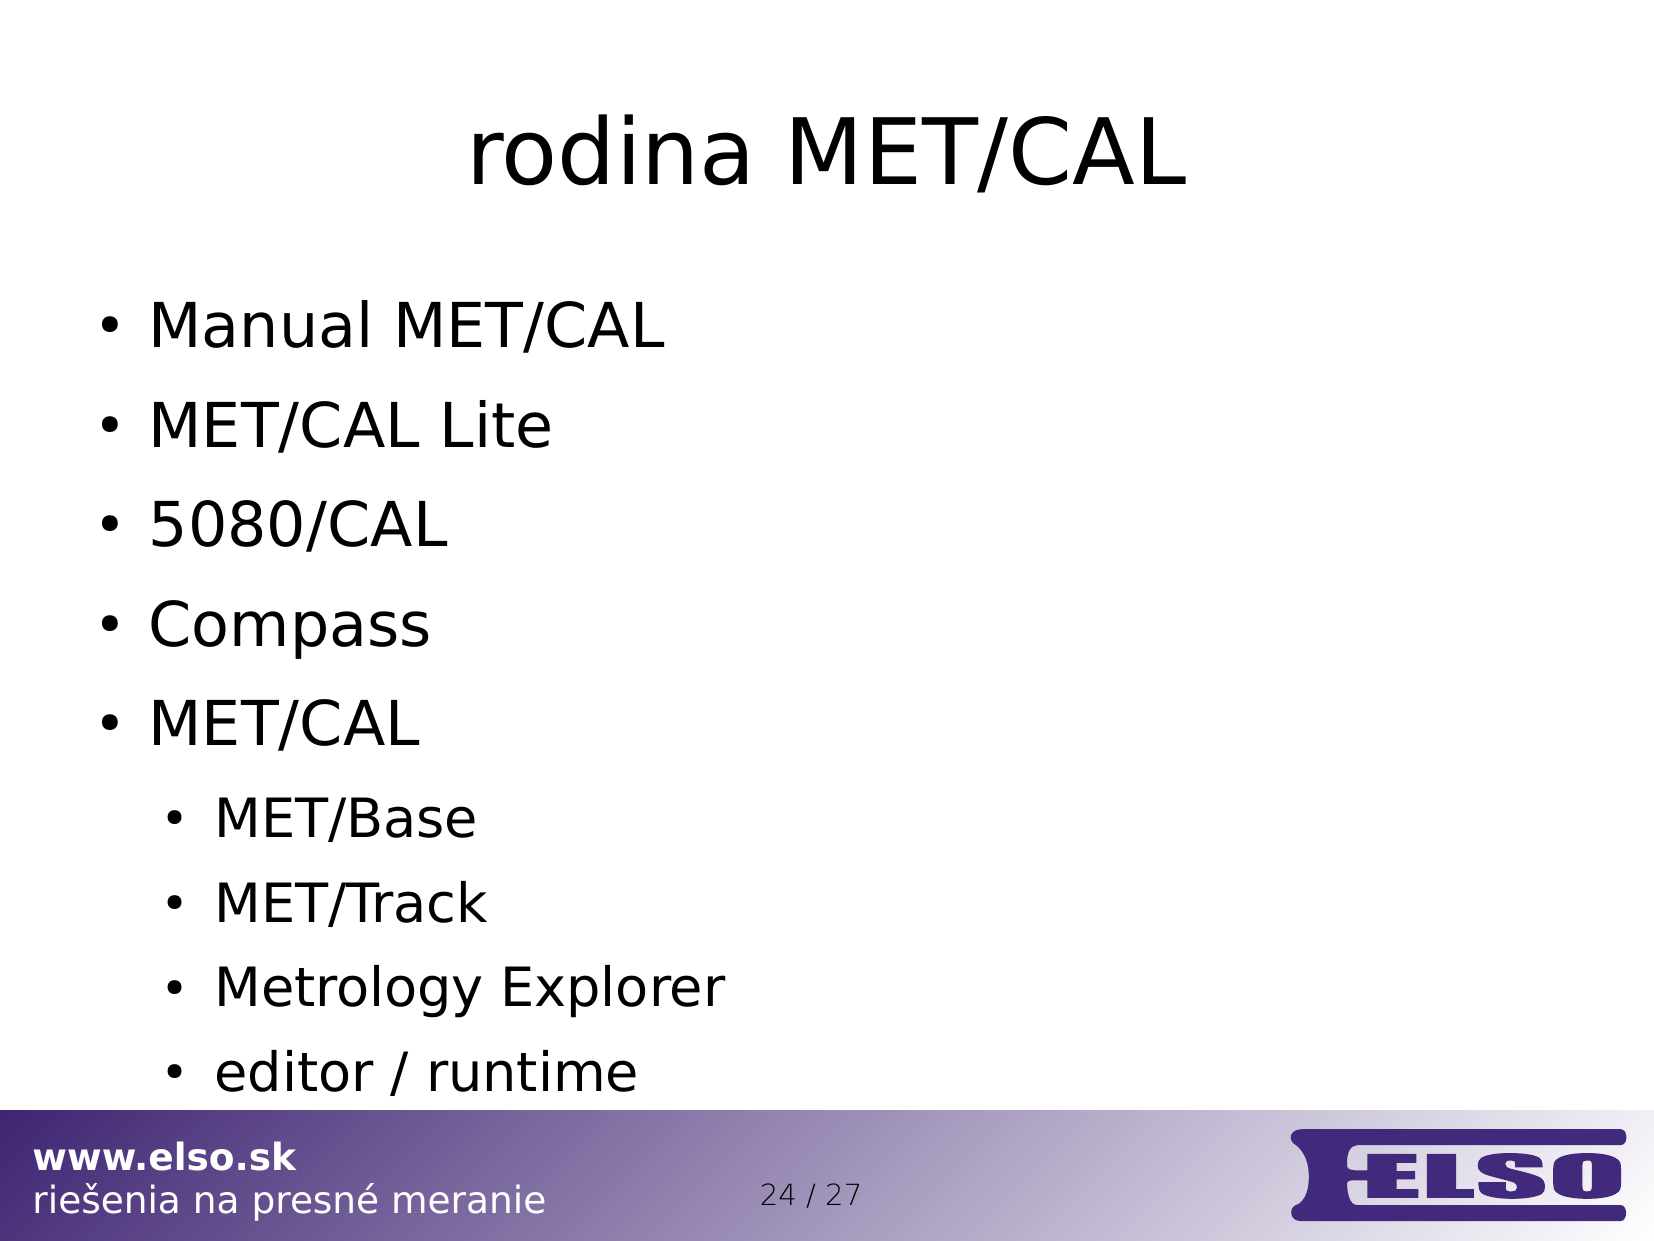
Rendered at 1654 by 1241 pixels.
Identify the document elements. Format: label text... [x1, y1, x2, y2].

list Manual MET/CAL MET/CAL Lite 5080/CAL Compass MET/CAL MET/Base MET/Track Metrology Explorer editor / runtime [82, 290, 1571, 1109]
title rodina MET/CAL [82, 49, 1571, 257]
